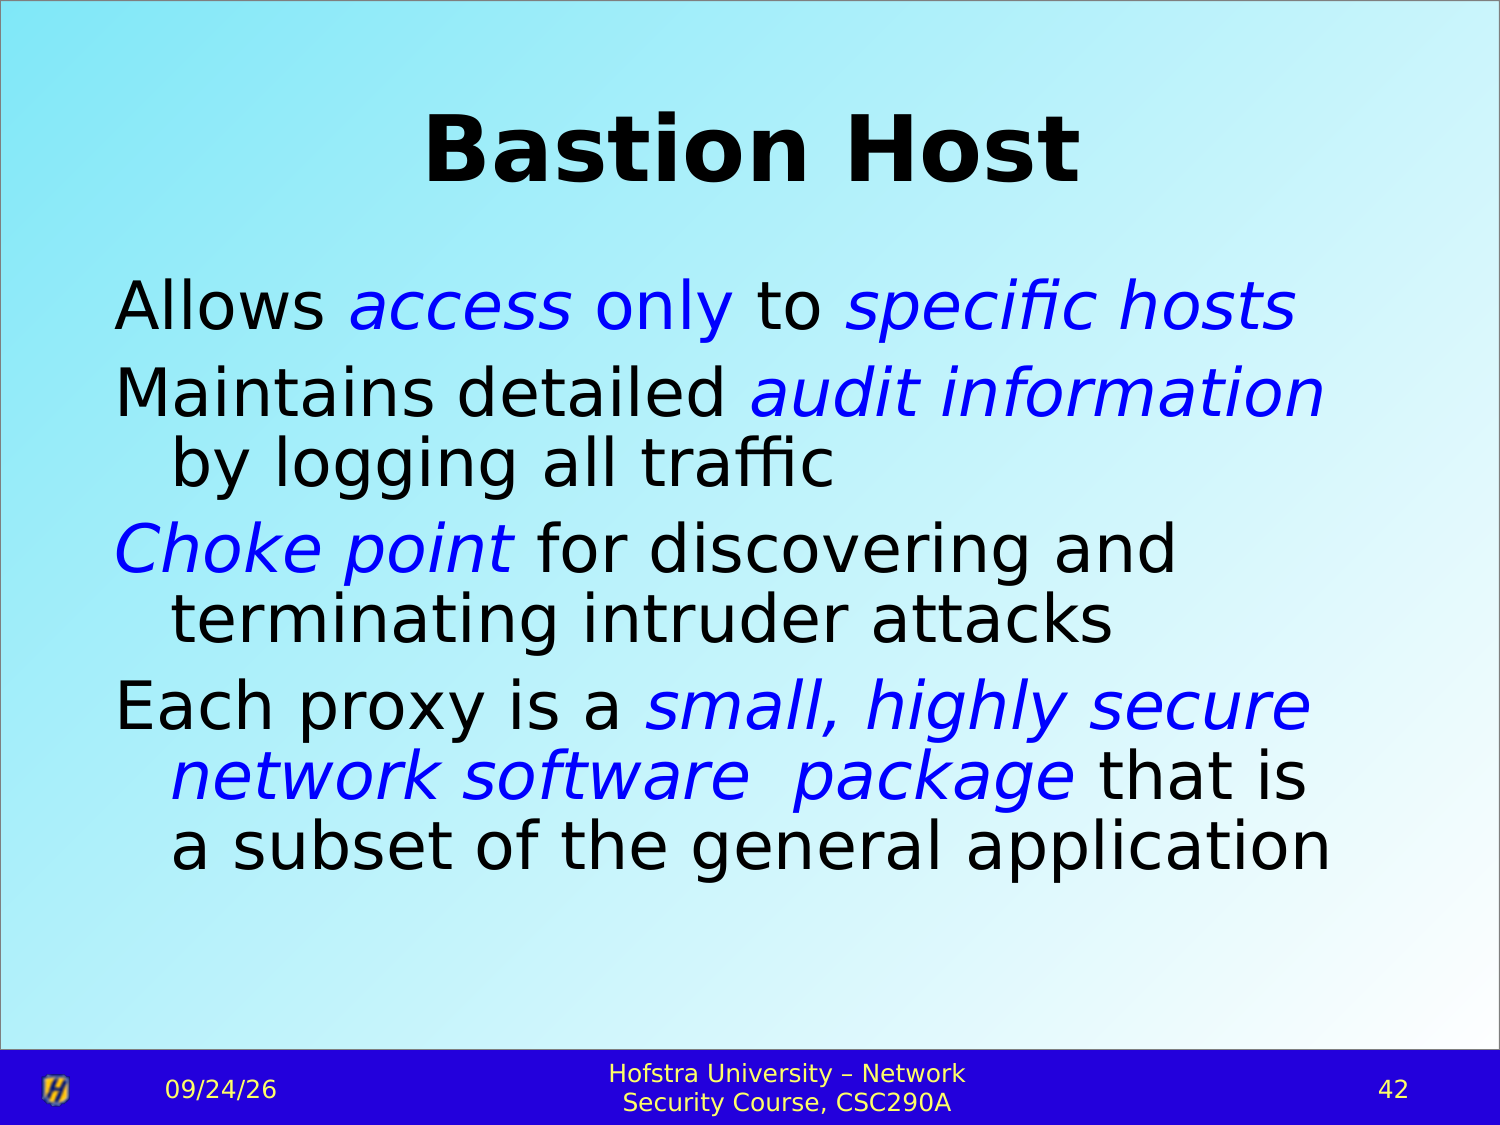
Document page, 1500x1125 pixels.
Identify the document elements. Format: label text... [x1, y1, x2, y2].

title Bastion Host [112, 84, 1391, 212]
picture [37, 1072, 76, 1110]
list Allows access only to specific hosts Maintains detailed audit information by logging all traffic Choke point for discovering and terminating intruder attacks Each proxy is a small, highly secure network software package that is a subset of the general application [99, 265, 1375, 969]
